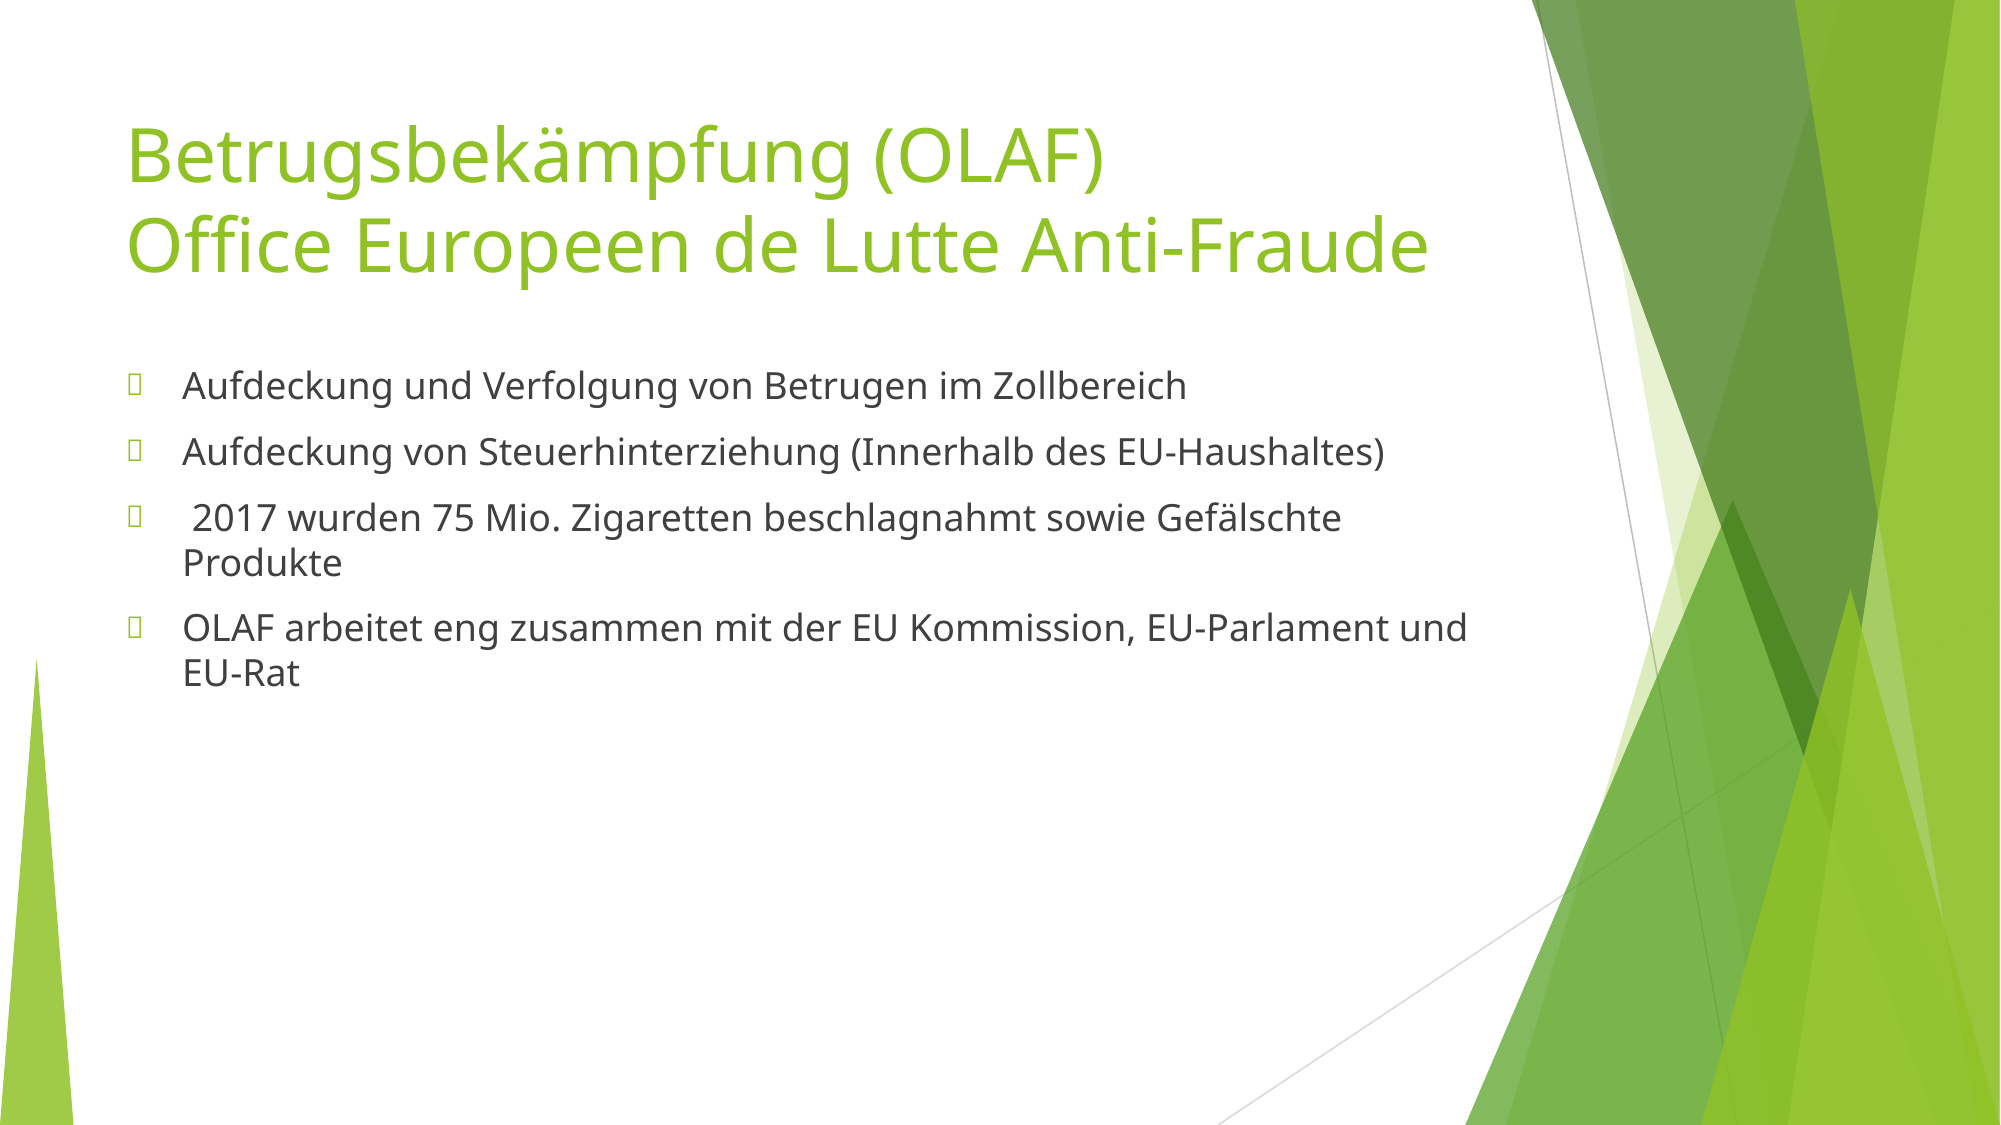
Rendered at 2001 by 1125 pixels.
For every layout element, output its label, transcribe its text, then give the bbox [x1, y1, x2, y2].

list Aufdeckung und Verfolgung von Betrugen im Zollbereich Aufdeckung von Steuerhinterziehung (Innerhalb des EU-Haushaltes) 2017 wurden 75 Mio. Zigaretten beschlagnahmt sowie Gefälschte Produkte OLAF arbeitet eng zusammen mit der EU Kommission, EU-Parlament und EU-Rat [111, 354, 1522, 992]
title Betrugsbekämpfung (OLAF) Office Europeen de Lutte Anti-Fraude [111, 99, 1522, 317]
